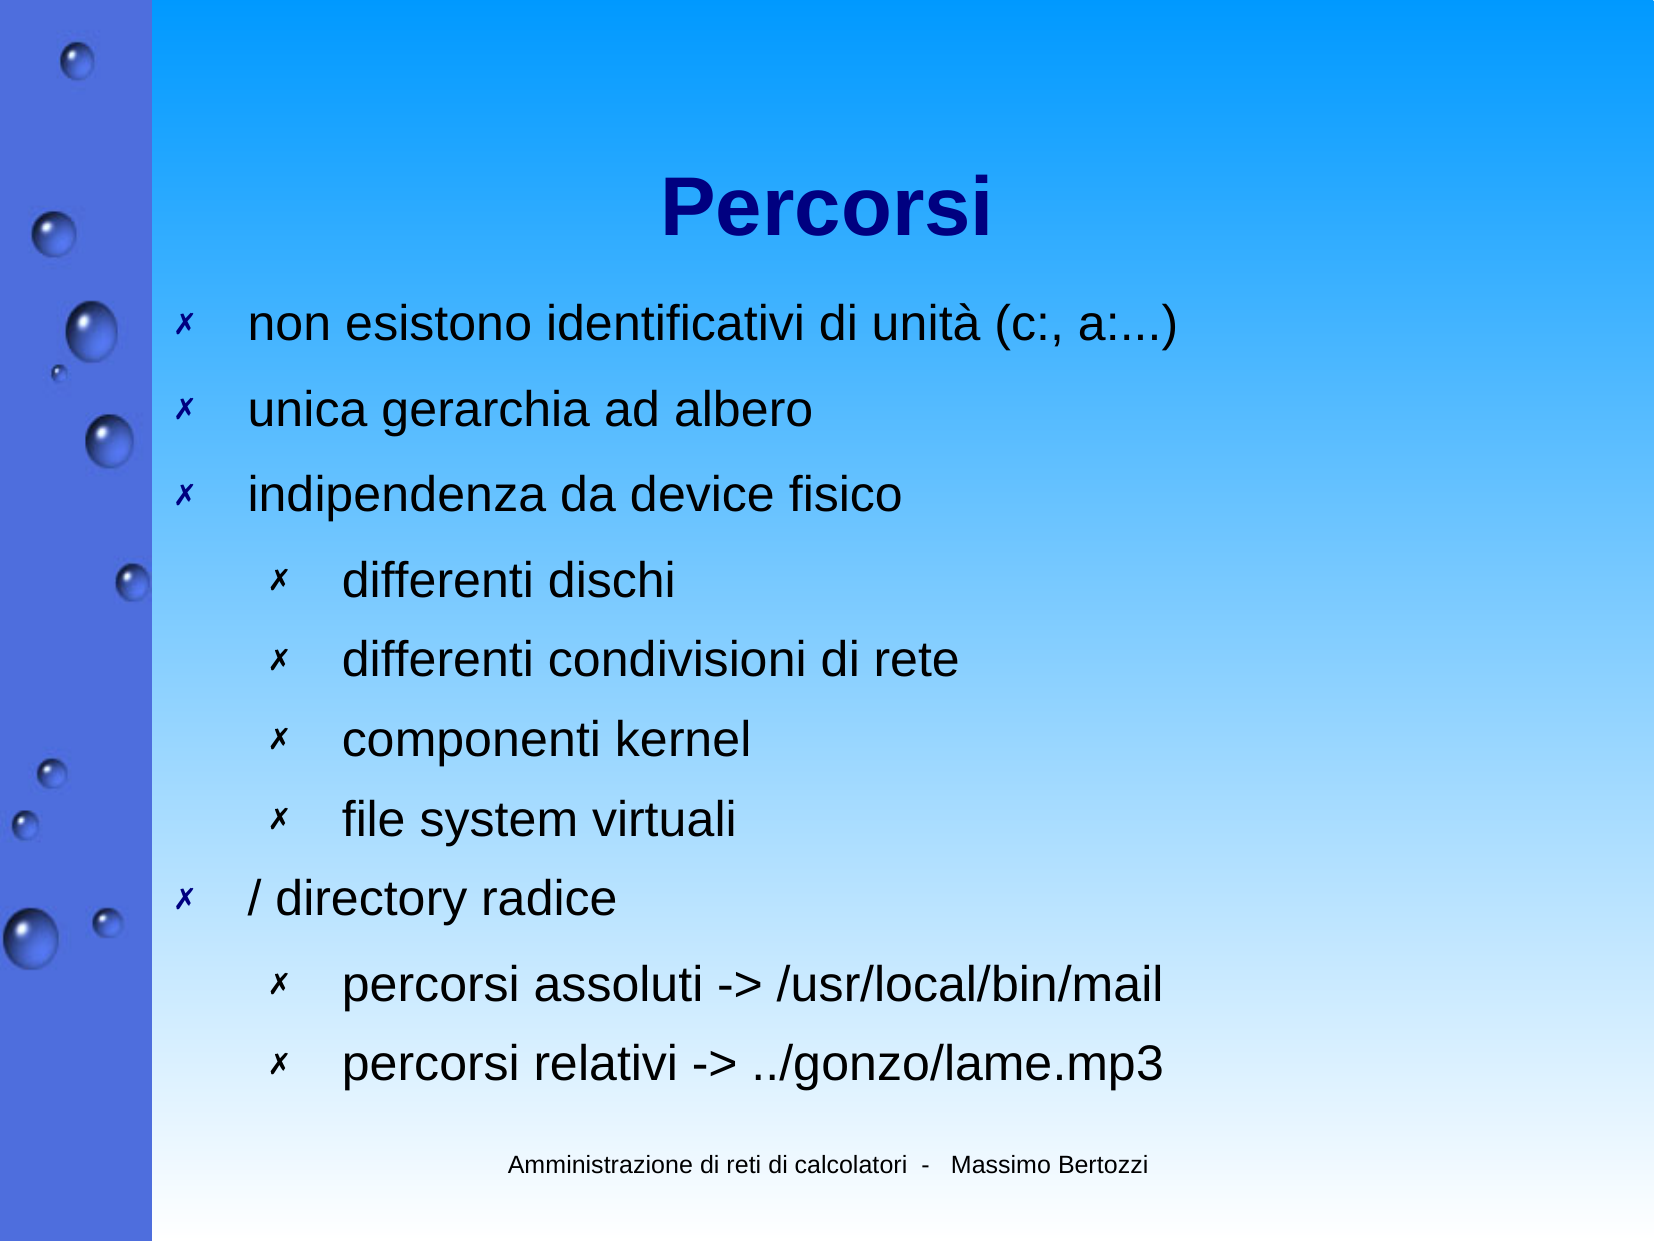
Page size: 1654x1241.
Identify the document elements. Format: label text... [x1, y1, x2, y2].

list non esistono identificativi di unità (c:, a:...) unica gerarchia ad albero indipendenza da device fisico differenti dischi differenti condivisioni di rete componenti kernel file system virtuali / directory radice percorsi assoluti -> /usr/local/bin/mail percorsi relativi -> ../gonzo/lame.mp3 [152, 295, 1565, 1112]
title Percorsi [121, 102, 1534, 311]
picture [0, 0, 152, 1241]
